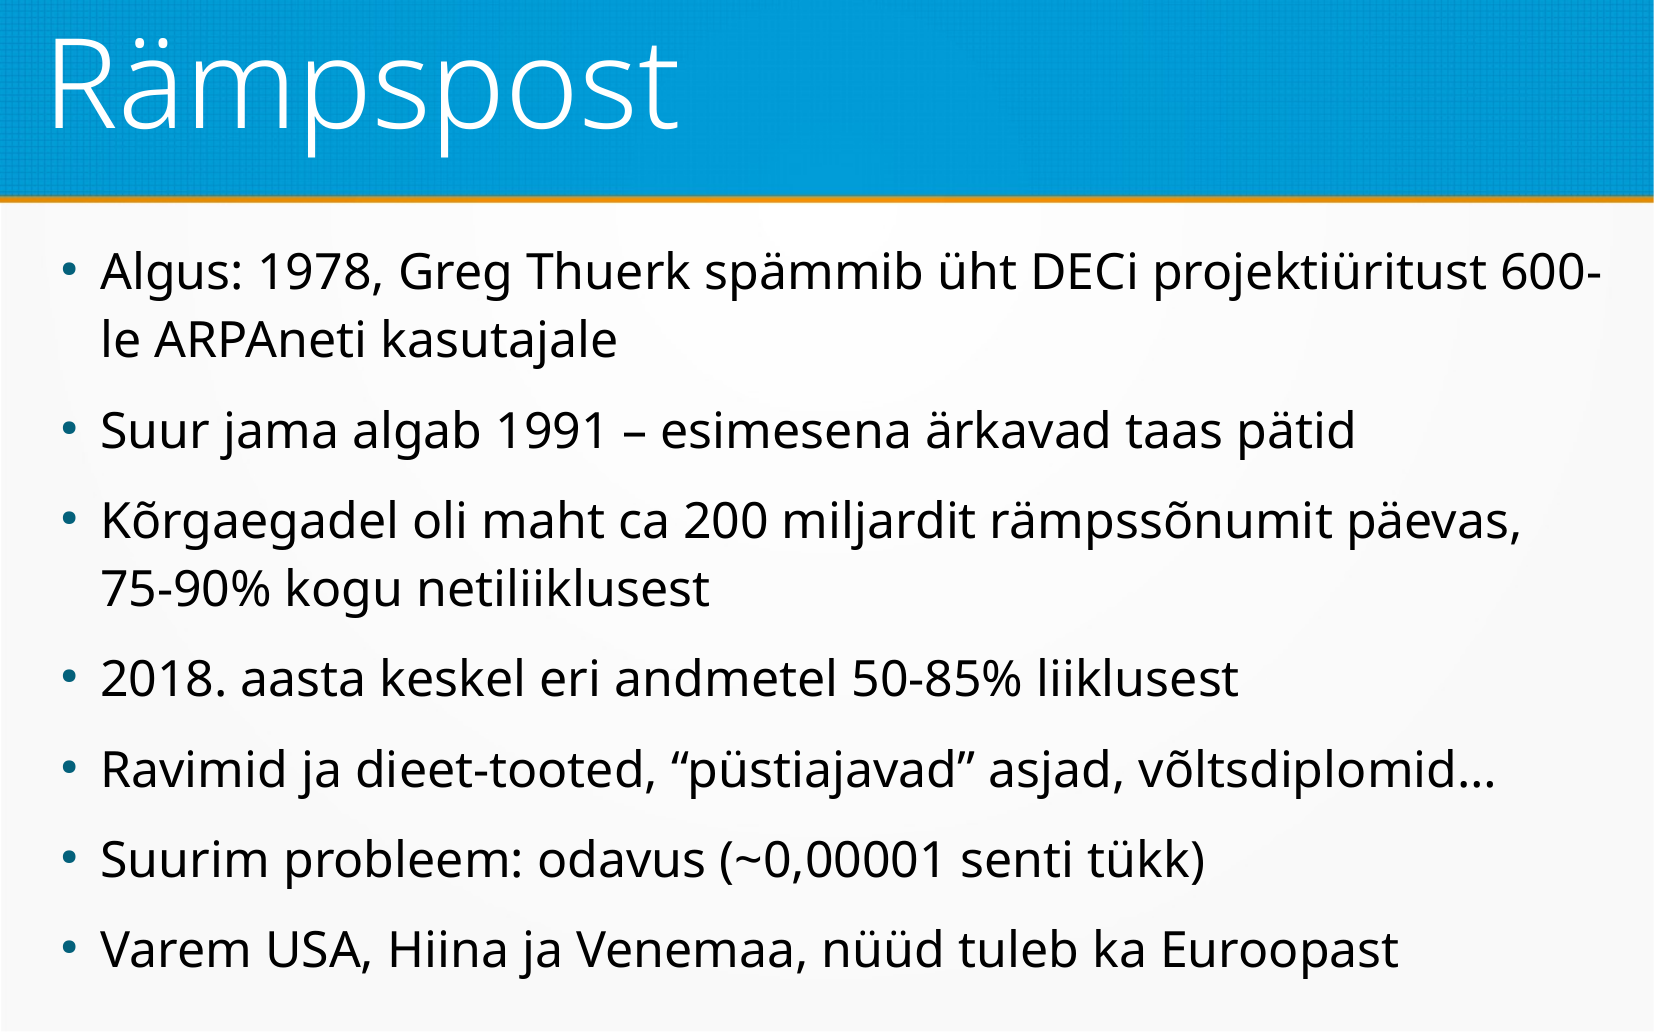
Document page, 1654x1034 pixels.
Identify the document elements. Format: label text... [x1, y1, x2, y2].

picture [0, 195, 1654, 1034]
title Rämpspost [43, 0, 1619, 166]
list Algus: 1978, Greg Thuerk spämmib üht DECi projektiüritust 600-le ARPAneti kasutajale Suur jama algab 1991 – esimesena ärkavad taas pätid Kõrgaegadel oli maht ca 200 miljardit rämpssõnumit päevas, 75-90% kogu netiliiklusest 2018. aasta keskel eri andmetel 50-85% liiklusest Ravimid ja dieet-tooted, “püstiajavad” asjad, võltsdiplomid… Suurim probleem: odavus (~0,00001 senti tükk) Varem USA, Hiina ja Venemaa, nüüd tuleb ka Euroopast [47, 236, 1607, 1002]
